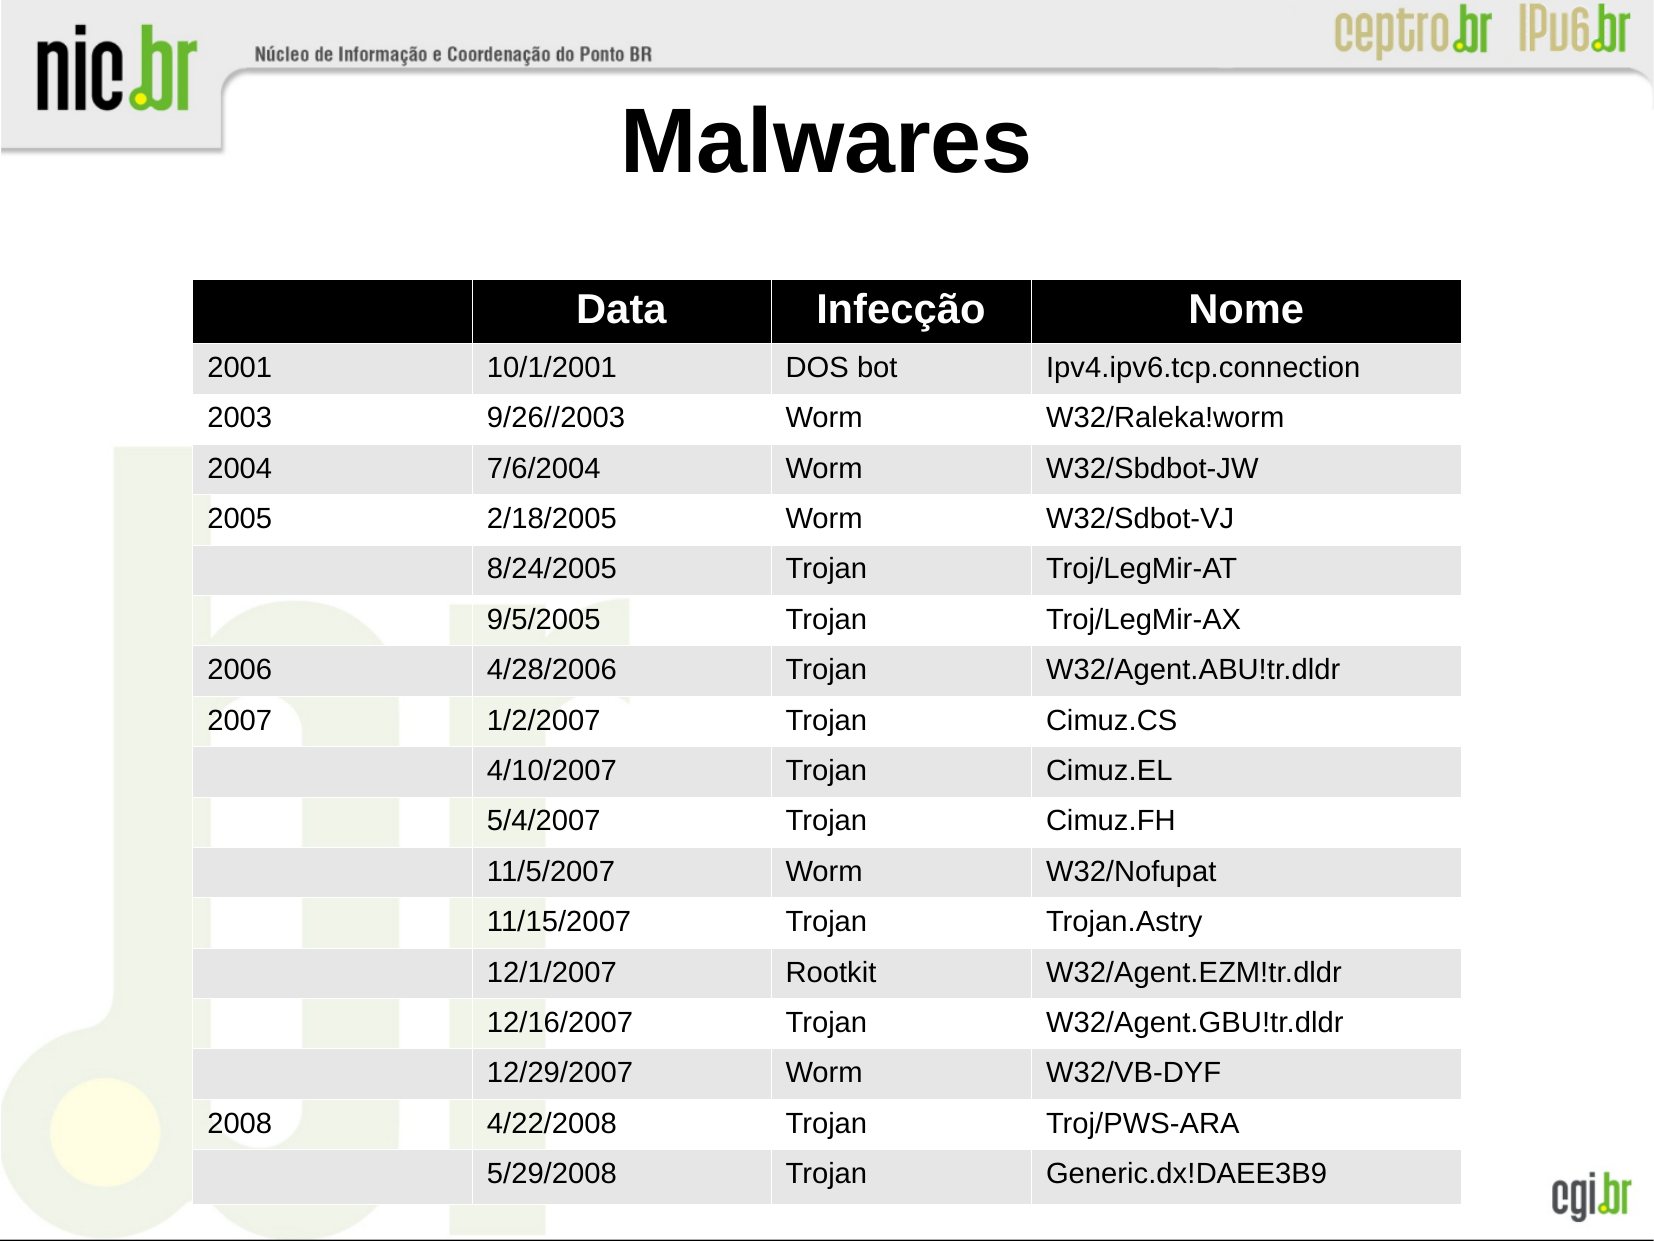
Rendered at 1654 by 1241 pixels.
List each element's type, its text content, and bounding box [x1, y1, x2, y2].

table_cell Troj/LegMir-AX [1032, 596, 1461, 645]
table_cell Trojan [772, 898, 1031, 948]
table_cell Trojan.Astry [1032, 898, 1461, 948]
table_cell 2004 [193, 445, 472, 494]
table_cell [193, 898, 472, 948]
table_cell 2008 [193, 1100, 472, 1149]
table_cell 7/6/2004 [473, 445, 771, 494]
table_cell Trojan [772, 546, 1031, 595]
table_cell W32/VB-DYF [1032, 1049, 1461, 1099]
table_cell 5/29/2008 [473, 1150, 771, 1204]
table_cell Trojan [772, 747, 1031, 797]
table_cell 8/24/2005 [473, 546, 771, 595]
table_cell Trojan [772, 697, 1031, 746]
table_cell [193, 747, 472, 797]
table_cell Troj/LegMir-AT [1032, 546, 1461, 595]
table_cell Troj/PWS-ARA [1032, 1100, 1461, 1149]
table_cell [193, 848, 472, 897]
table_cell [193, 949, 472, 998]
table_cell Trojan [772, 646, 1031, 696]
table_header Nome [1032, 280, 1461, 343]
table_cell 9/26//2003 [473, 395, 771, 444]
table_cell Cimuz.CS [1032, 697, 1461, 746]
table_cell W32/Nofupat [1032, 848, 1461, 897]
table_cell [193, 798, 472, 847]
table_cell Worm [772, 445, 1031, 494]
table_cell 2/18/2005 [473, 495, 771, 545]
table_cell Trojan [772, 999, 1031, 1048]
table_cell [193, 546, 472, 595]
table_cell W32/Sbdbot-JW [1032, 445, 1461, 494]
table_cell 2005 [193, 495, 472, 545]
table_cell 2001 [193, 344, 472, 394]
table_cell 2007 [193, 697, 472, 746]
table_header Infecção [772, 280, 1031, 343]
table_cell Trojan [772, 1150, 1031, 1204]
table_cell 5/4/2007 [473, 798, 771, 847]
table_cell 9/5/2005 [473, 596, 771, 645]
table_cell [193, 596, 472, 645]
table_cell [193, 1049, 472, 1099]
table_cell Worm [772, 395, 1031, 444]
table_cell Worm [772, 848, 1031, 897]
table_cell 4/10/2007 [473, 747, 771, 797]
table_cell 2003 [193, 395, 472, 444]
table_cell Generic.dx!DAEE3B9 [1032, 1150, 1461, 1204]
table_cell 4/28/2006 [473, 646, 771, 696]
table_cell 12/16/2007 [473, 999, 771, 1048]
table_header [193, 280, 472, 343]
table_cell 11/5/2007 [473, 848, 771, 897]
table_cell 12/29/2007 [473, 1049, 771, 1099]
picture [0, 0, 1654, 1241]
table_cell 2006 [193, 646, 472, 696]
table_cell Trojan [772, 798, 1031, 847]
table_cell 12/1/2007 [473, 949, 771, 998]
table_cell W32/Agent.EZM!tr.dldr [1032, 949, 1461, 998]
table_cell [193, 999, 472, 1048]
table_cell W32/Agent.GBU!tr.dldr [1032, 999, 1461, 1048]
table_header Data [473, 280, 771, 343]
table_cell Trojan [772, 1100, 1031, 1149]
table_cell Worm [772, 1049, 1031, 1099]
table_cell W32/Raleka!worm [1032, 395, 1461, 444]
table_cell Rootkit [772, 949, 1031, 998]
table_cell 11/15/2007 [473, 898, 771, 948]
table_cell Trojan [772, 596, 1031, 645]
table_cell Ipv4.ipv6.tcp.connection [1032, 344, 1461, 394]
table_cell Cimuz.FH [1032, 798, 1461, 847]
table_cell DOS bot [772, 344, 1031, 394]
table_cell Cimuz.EL [1032, 747, 1461, 797]
table_cell [193, 1150, 472, 1204]
text_box Malwares [131, 73, 1523, 192]
table_cell 10/1/2001 [473, 344, 771, 394]
table_cell W32/Sdbot-VJ [1032, 495, 1461, 545]
table_cell 1/2/2007 [473, 697, 771, 746]
table_cell Worm [772, 495, 1031, 545]
table_cell 4/22/2008 [473, 1100, 771, 1149]
table_cell W32/Agent.ABU!tr.dldr [1032, 646, 1461, 696]
